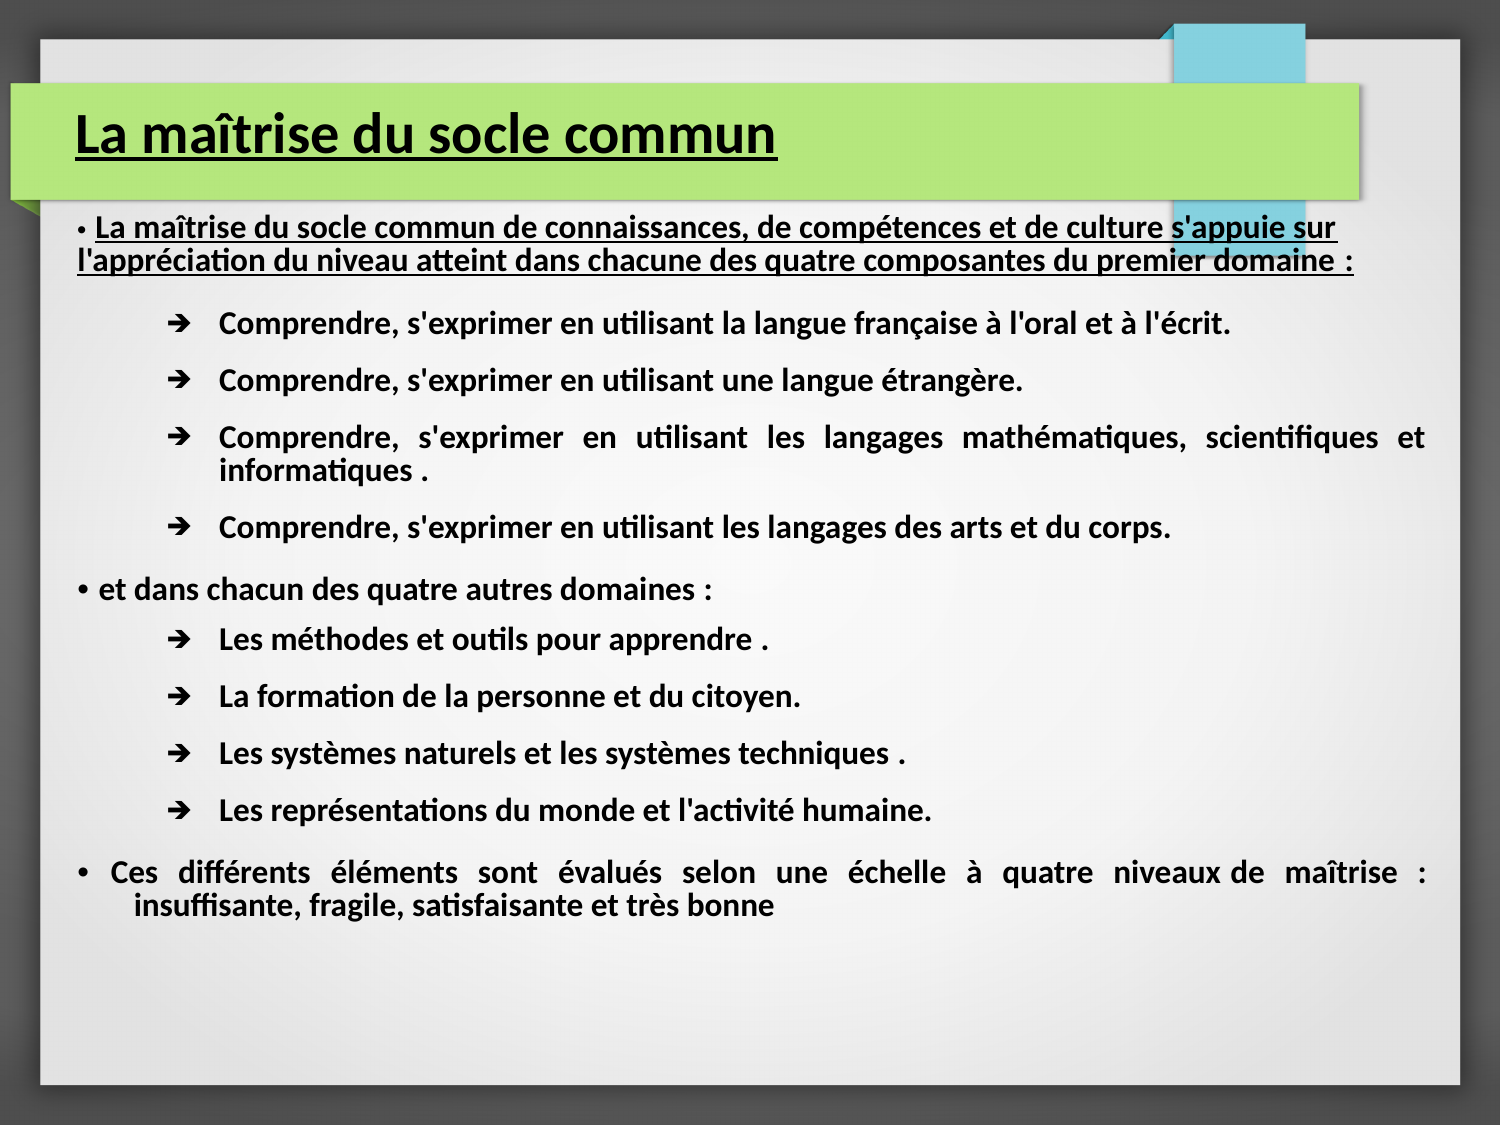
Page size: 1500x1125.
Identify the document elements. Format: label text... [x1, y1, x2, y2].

list • La maîtrise du socle commun de connaissances, de compétences et de culture s'appuie sur l'appréciation du niveau atteint dans chacune des quatre composantes du premier domaine : Comprendre, s'exprimer en utilisant la langue française à l'oral et à l'écrit. Comprendre, s'exprimer en utilisant une langue étrangère. Comprendre, s'exprimer en utilisant les langages mathématiques, scientifiques et informatiques . Comprendre, s'exprimer en utilisant les langages des arts et du corps. • et dans chacun des quatre autres domaines : Les méthodes et outils pour apprendre . La formation de la personne et du citoyen. Les systèmes naturels et les systèmes techniques . Les représentations du monde et l'activité humaine. • Ces différents éléments sont évalués selon une échelle à quatre niveaux de maîtrise : insuffisante, fragile, satisfaisante et très bonne [77, 208, 1428, 1015]
picture [0, 0, 1500, 1125]
title La maîtrise du socle commun [75, 44, 1425, 233]
